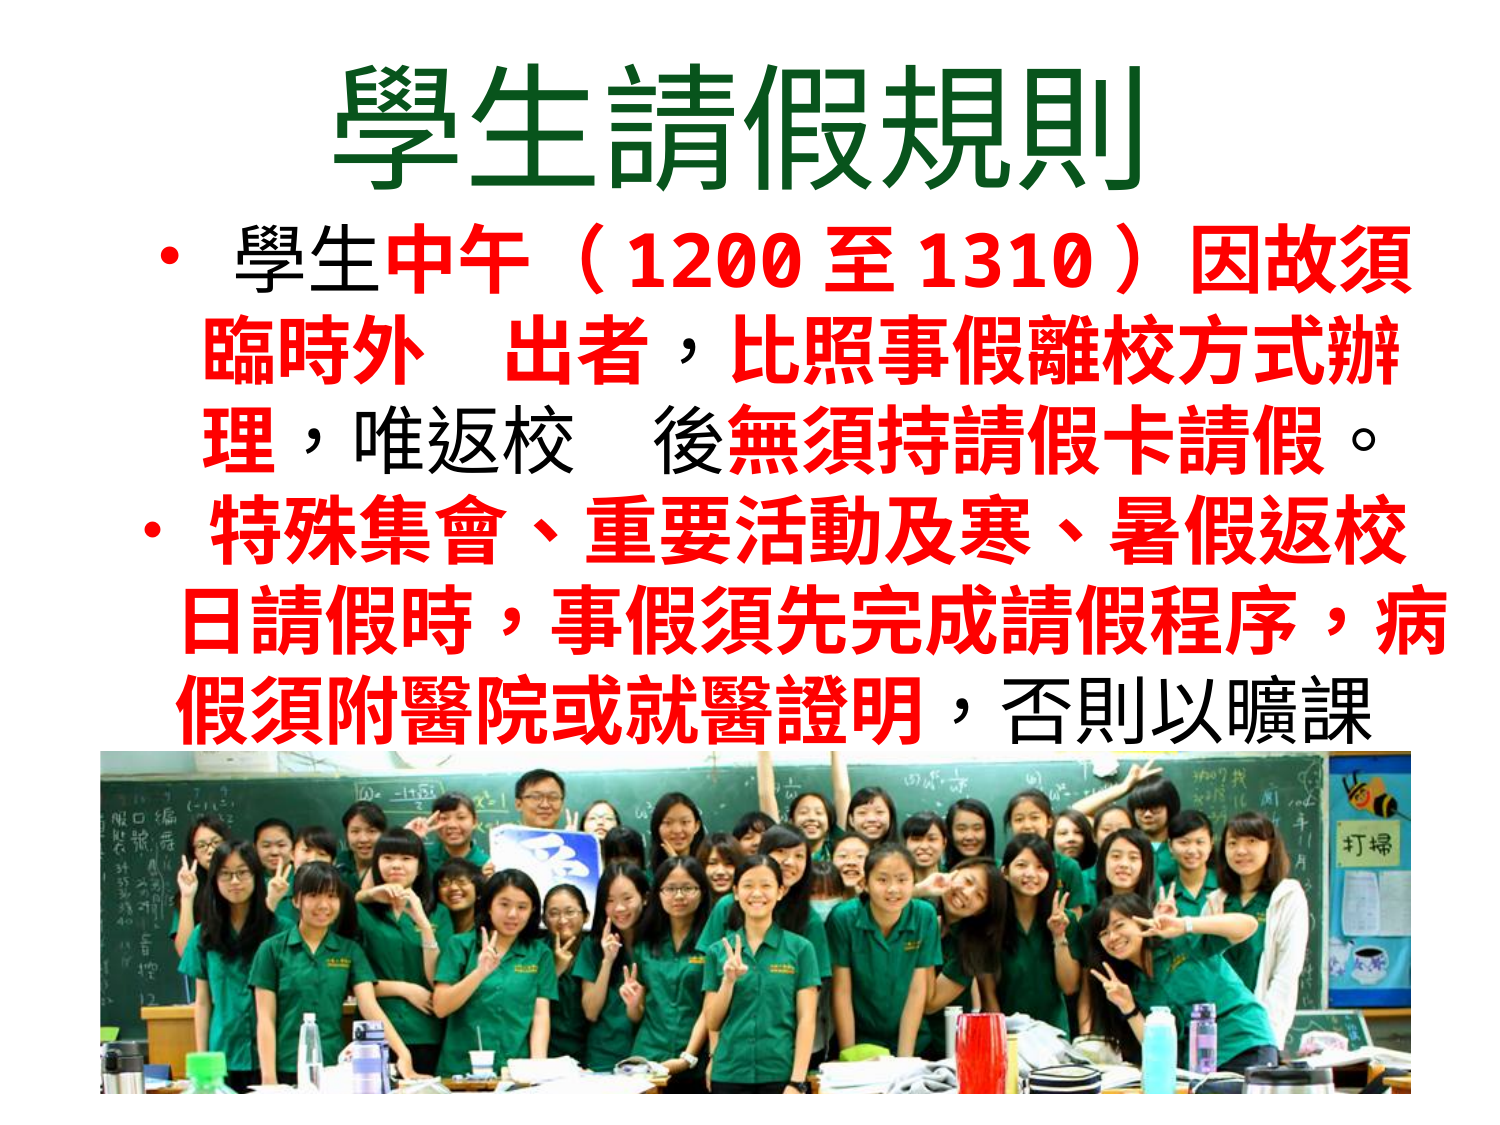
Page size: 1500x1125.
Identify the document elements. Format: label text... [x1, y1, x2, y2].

text_box 學生請假規則 [64, 31, 1415, 219]
picture [100, 751, 1411, 1094]
list ‧學生中午（1200至1310）因故須臨時外 出者，比照事假離校方式辦理，唯返校 後無須持請假卡請假。 ‧特殊集會、重要活動及寒、暑假返校日請假時，事假須先完成請假程序，病假須附醫院或就醫證明，否則以曠課論。 [41, 196, 1471, 905]
